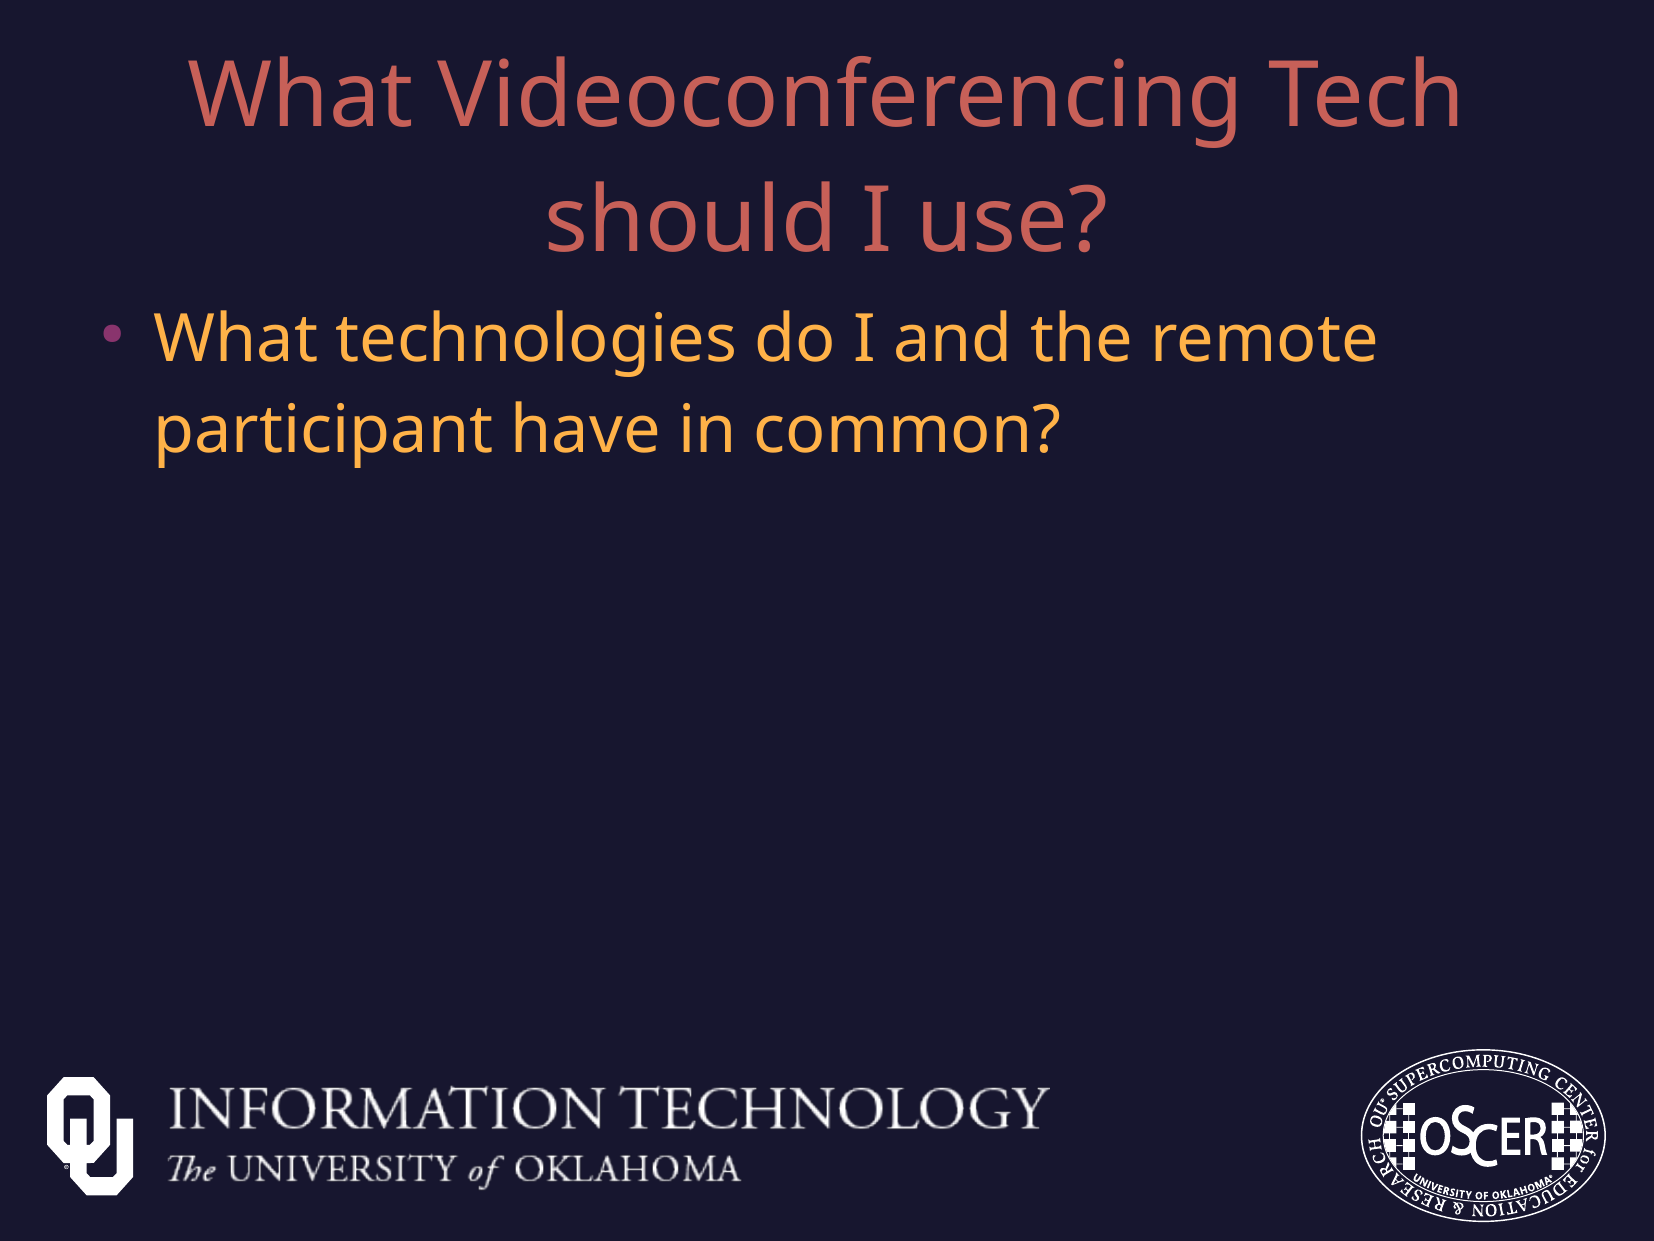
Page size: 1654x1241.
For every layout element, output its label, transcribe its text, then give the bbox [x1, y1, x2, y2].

list What technologies do I and the remote participant have in common? [82, 290, 1571, 1010]
title What Videoconferencing Tech should I use? [82, 37, 1571, 269]
picture [159, 1075, 1050, 1195]
